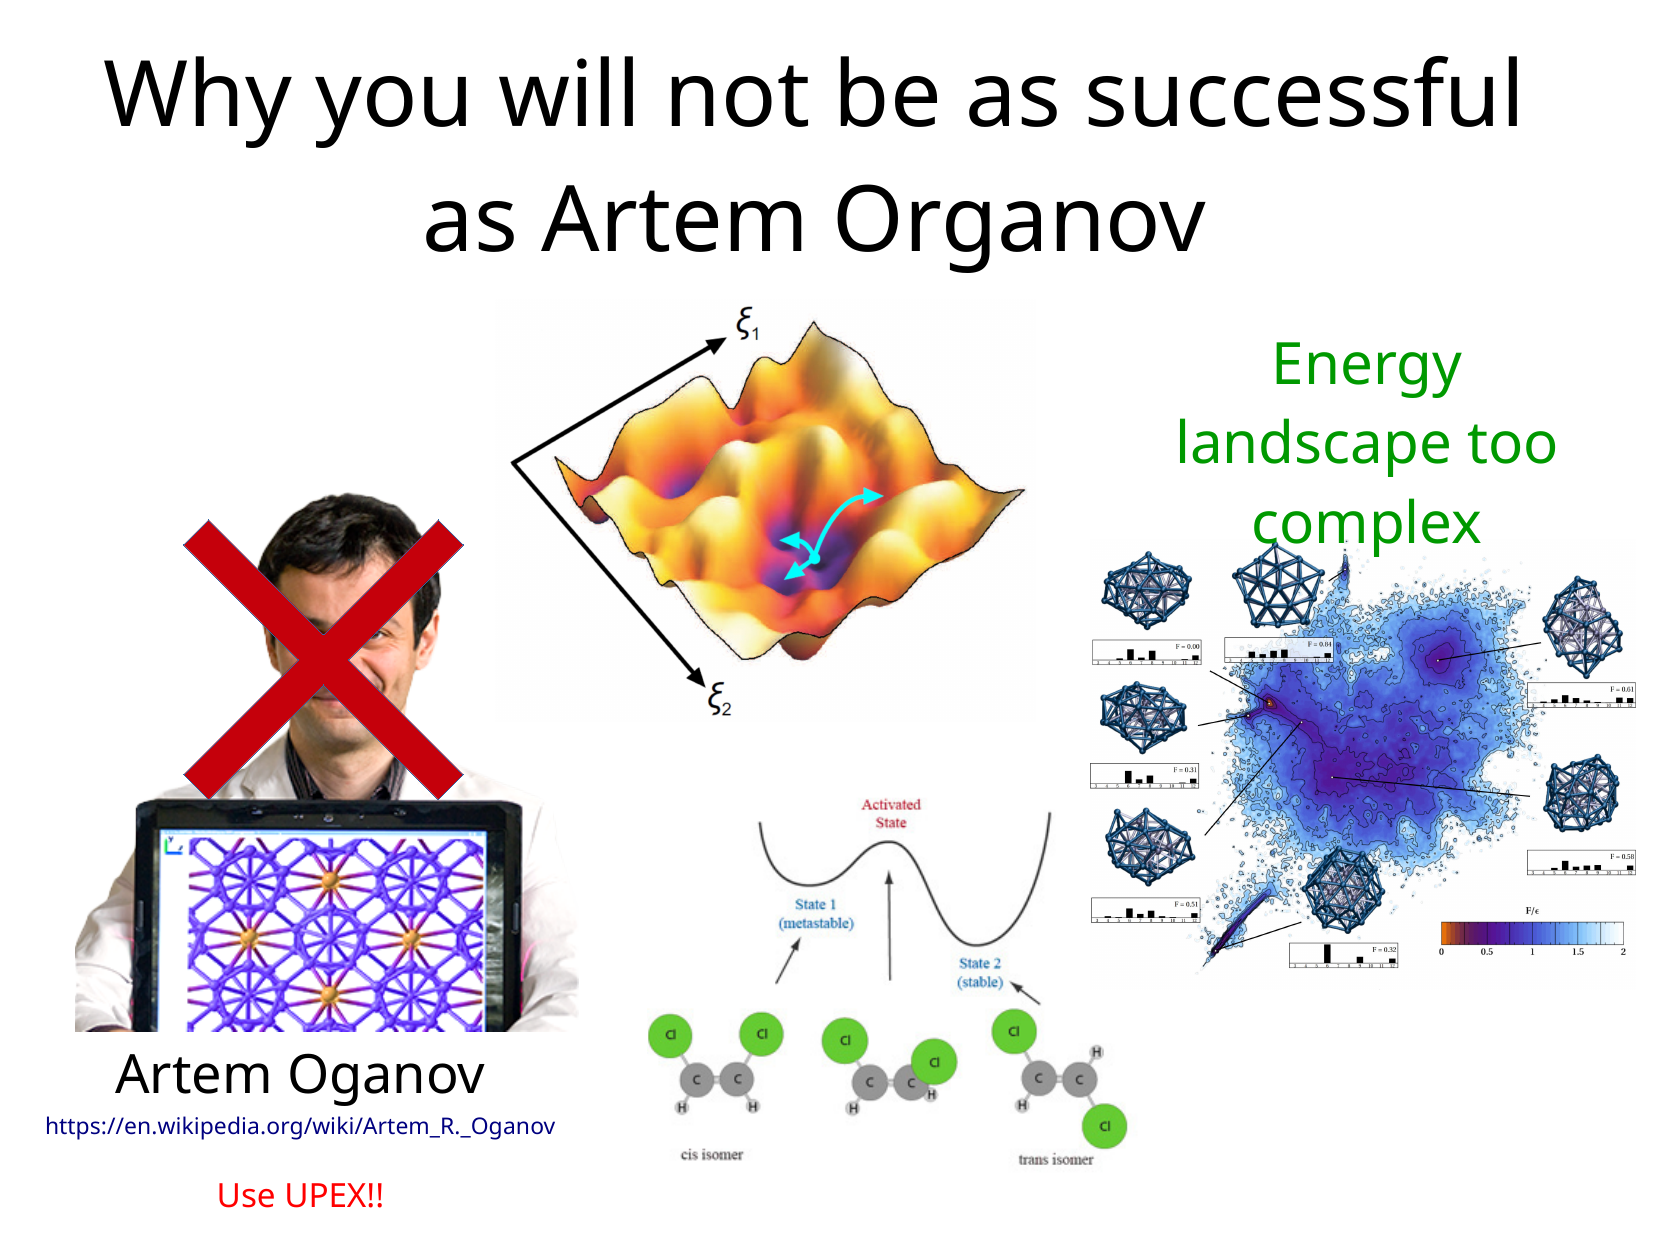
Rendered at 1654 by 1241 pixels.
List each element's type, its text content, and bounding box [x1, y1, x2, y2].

text_box Artem Oganov https://en.wikipedia.org/wiki/Artem_R._Oganov Use UPEX!! [23, 1033, 579, 1220]
picture [75, 299, 1036, 1032]
text_box [183, 519, 464, 800]
title Why you will not be as successful as Artem Organov [82, 0, 1571, 314]
text_box Energy landscape too complex [1128, 339, 1606, 543]
picture [647, 539, 1636, 1241]
